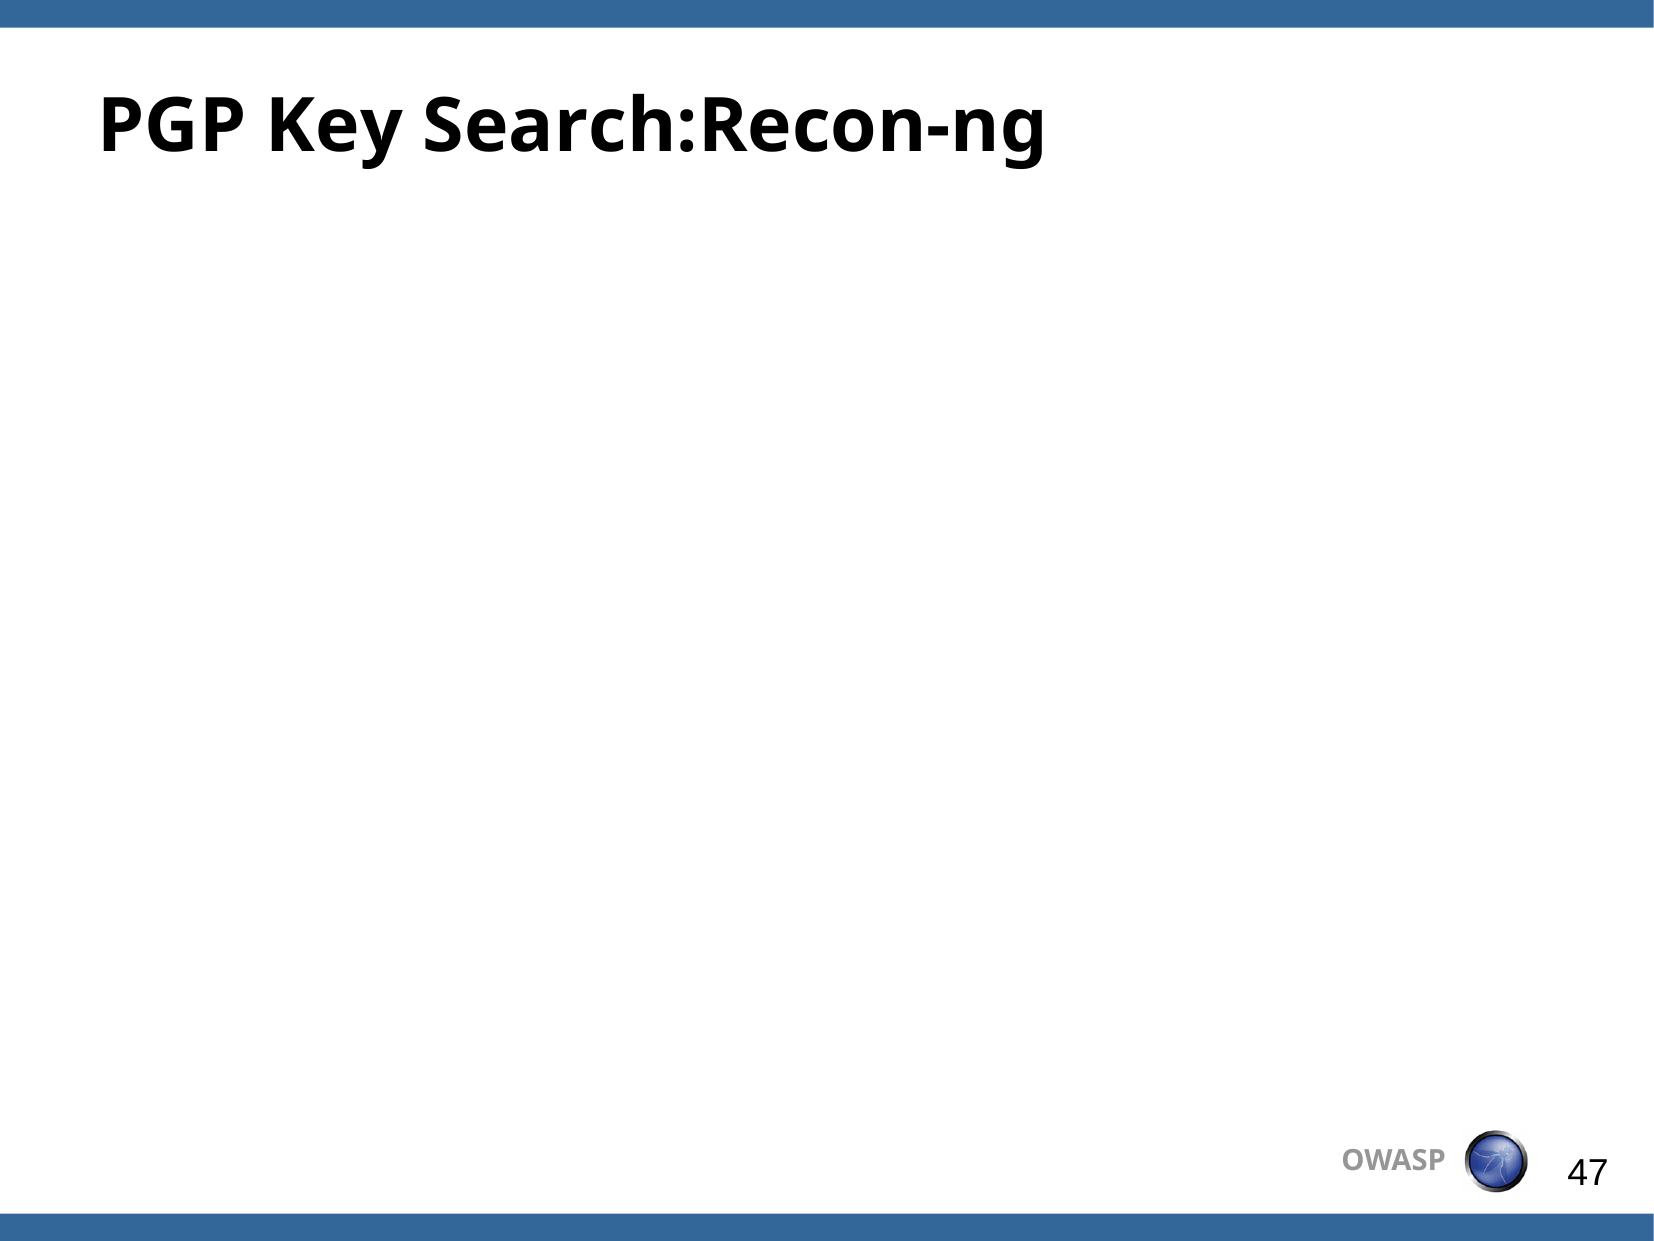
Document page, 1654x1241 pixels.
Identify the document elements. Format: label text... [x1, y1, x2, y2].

picture [1460, 1129, 1530, 1193]
title PGP Key Search:Recon-ng [82, 35, 1571, 207]
